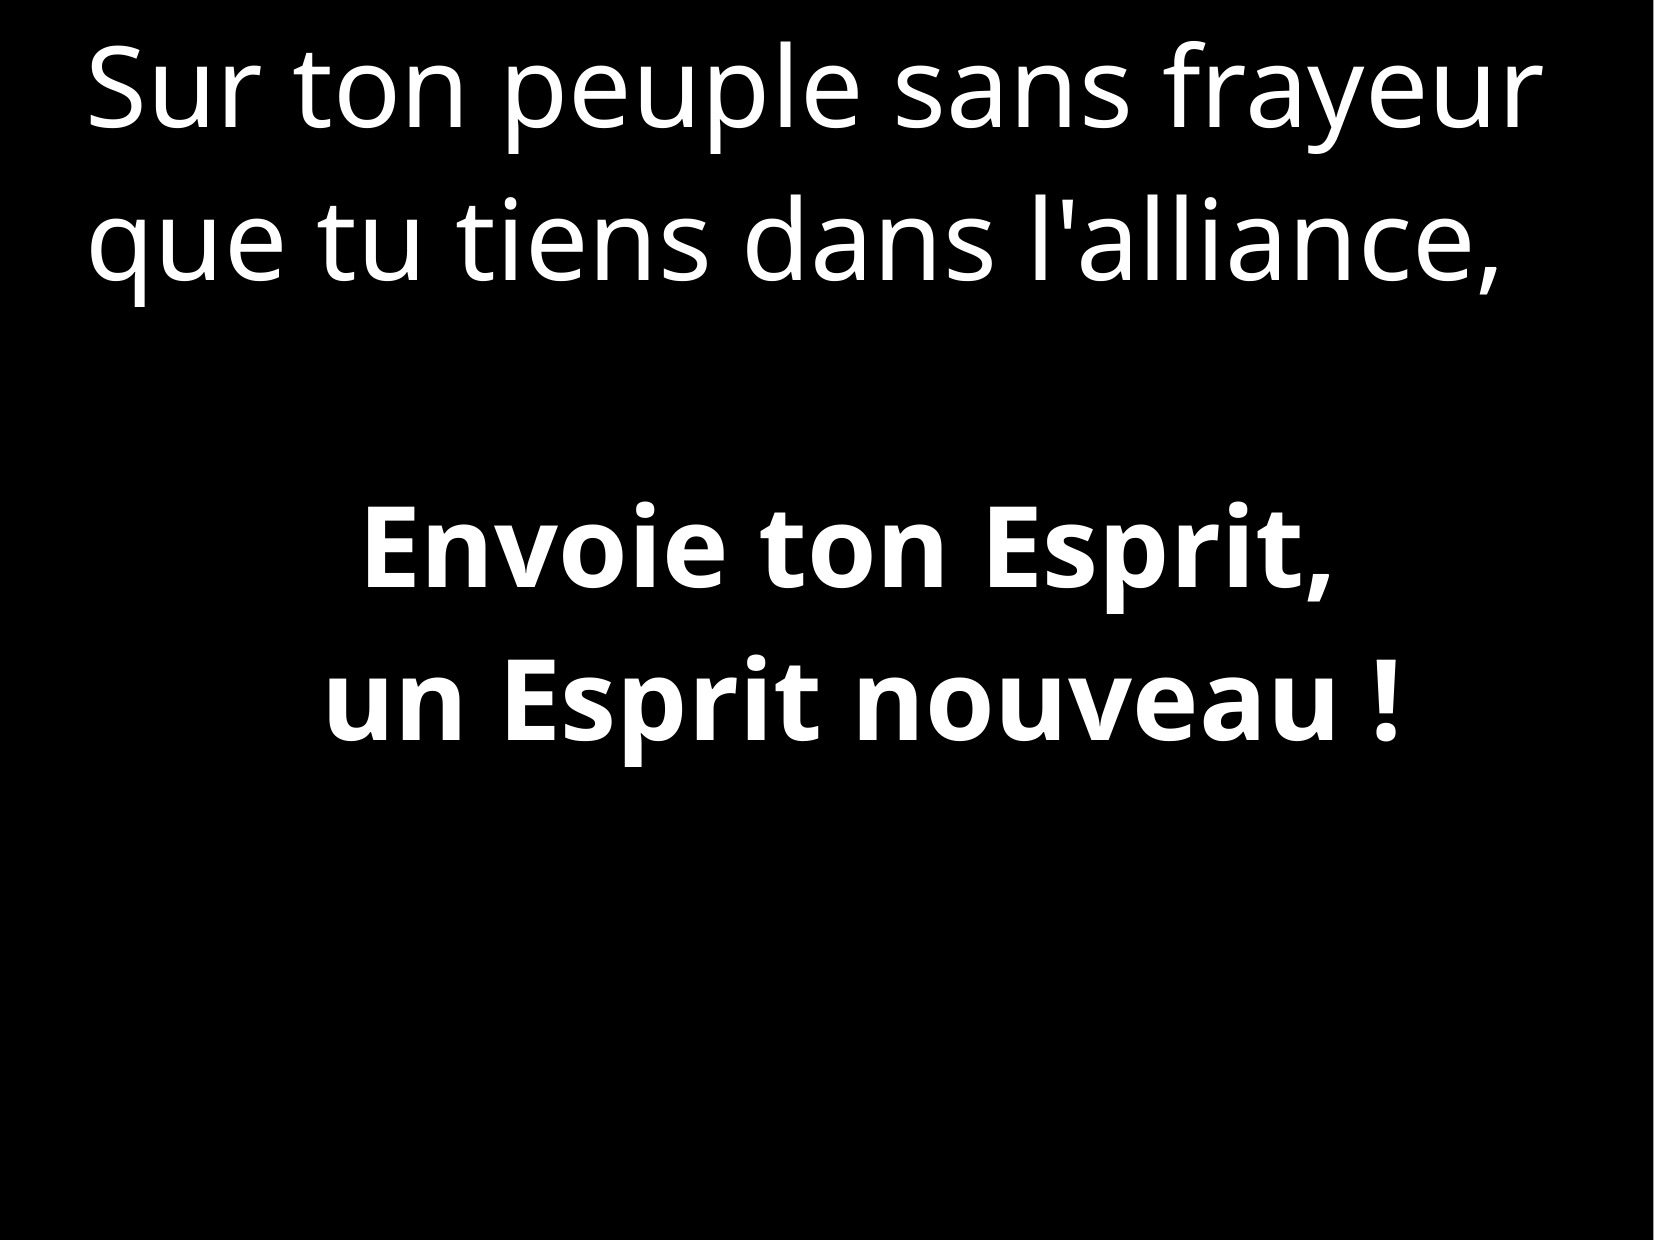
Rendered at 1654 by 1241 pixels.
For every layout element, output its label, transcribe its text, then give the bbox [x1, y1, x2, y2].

text_box Sur ton peuple sans frayeur que tu tiens dans l'alliance, Envoie ton Esprit, un Esprit nouveau ! [0, 0, 1654, 1241]
